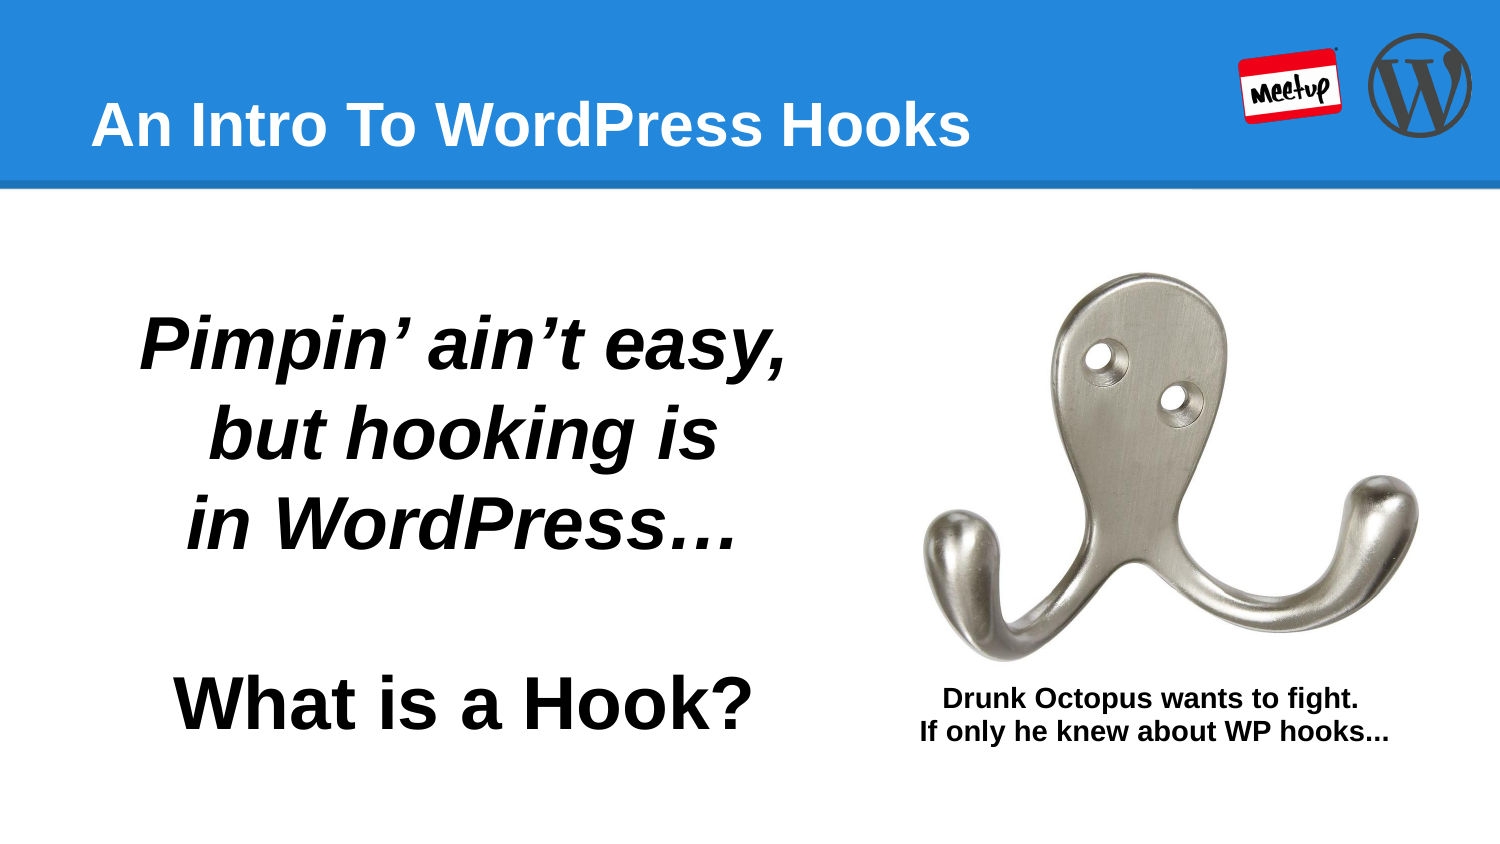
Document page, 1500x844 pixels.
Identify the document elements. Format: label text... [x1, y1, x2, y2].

text_box Pimpin’ ain’t easy, but hooking is in WordPress… What is a Hook? [73, 279, 856, 470]
title An Intro To WordPress Hooks [75, 33, 1425, 175]
text_box Drunk Octopus wants to fight. If only he knew about WP hooks... [900, 675, 1411, 789]
picture [1238, 47, 1342, 124]
picture [922, 215, 1424, 717]
picture [1368, 33, 1472, 138]
